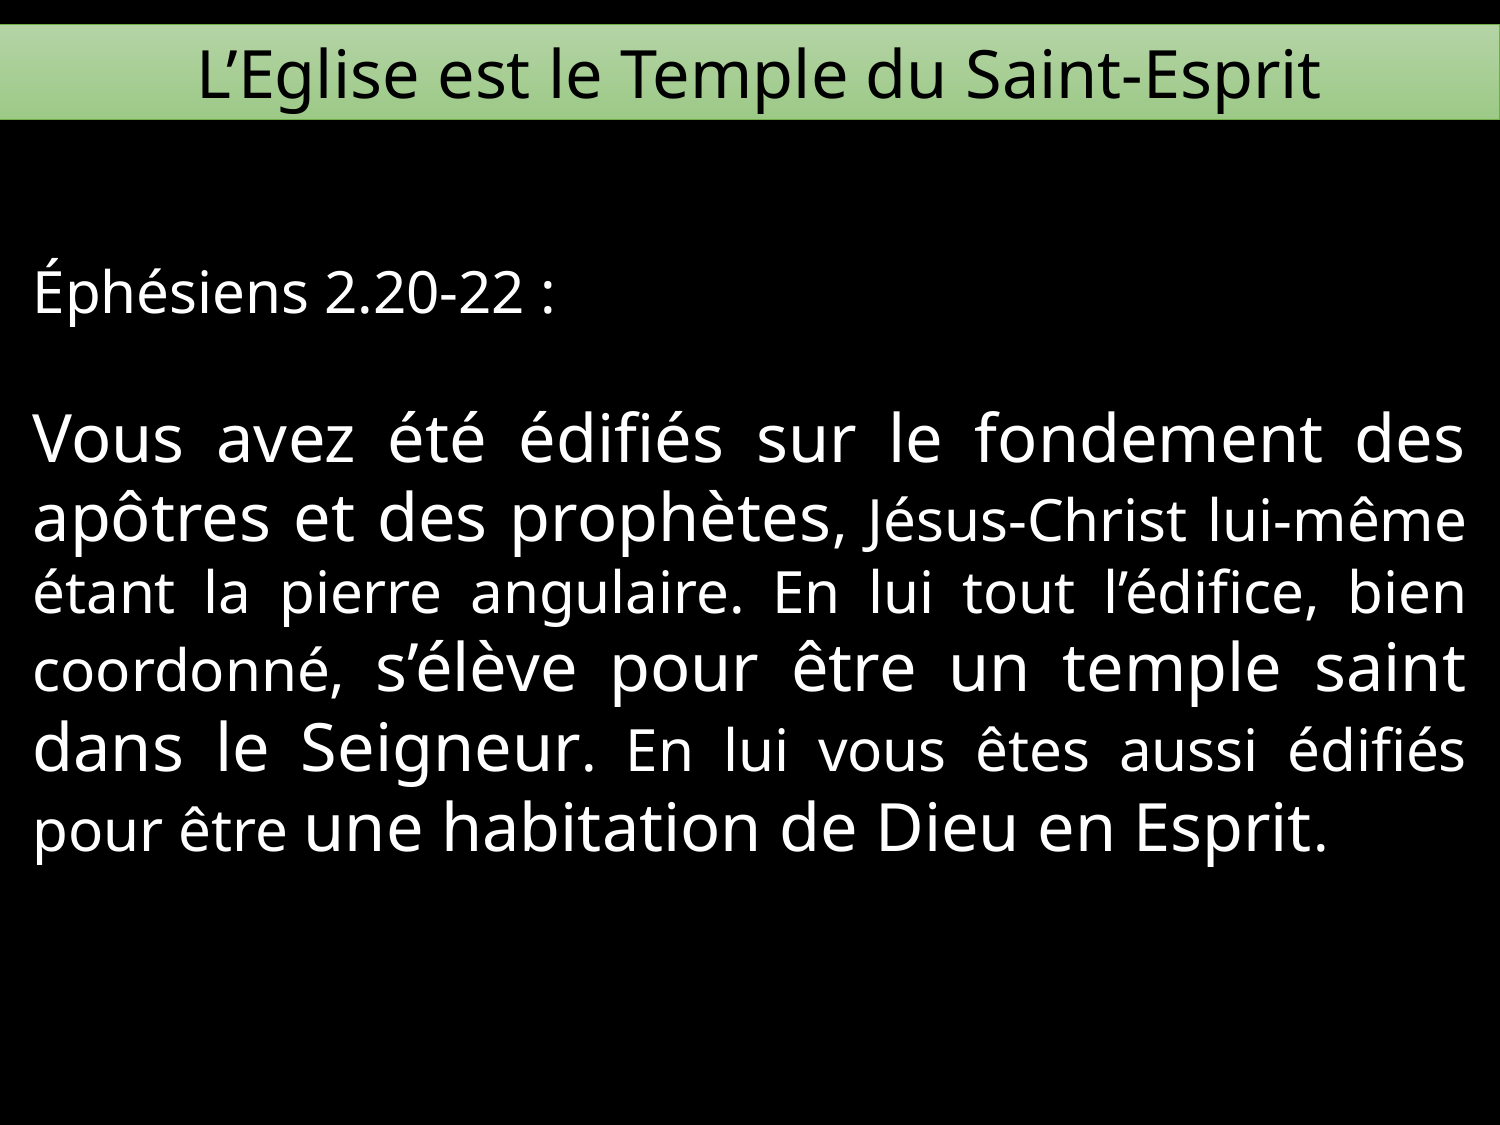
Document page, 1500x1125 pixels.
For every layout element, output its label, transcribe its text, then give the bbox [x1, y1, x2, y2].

text_box L’Eglise est le Temple du Saint-Esprit [0, 24, 1500, 120]
text_box Éphésiens 2.20-22 : Vous avez été édifiés sur le fondement des apôtres et des prophètes, Jésus-Christ lui-même étant la pierre angulaire. En lui tout l’édifice, bien coordonné, s’élève pour être un temple saint dans le Seigneur. En lui vous êtes aussi édifiés pour être une habitation de Dieu en Esprit. [17, 247, 1482, 873]
